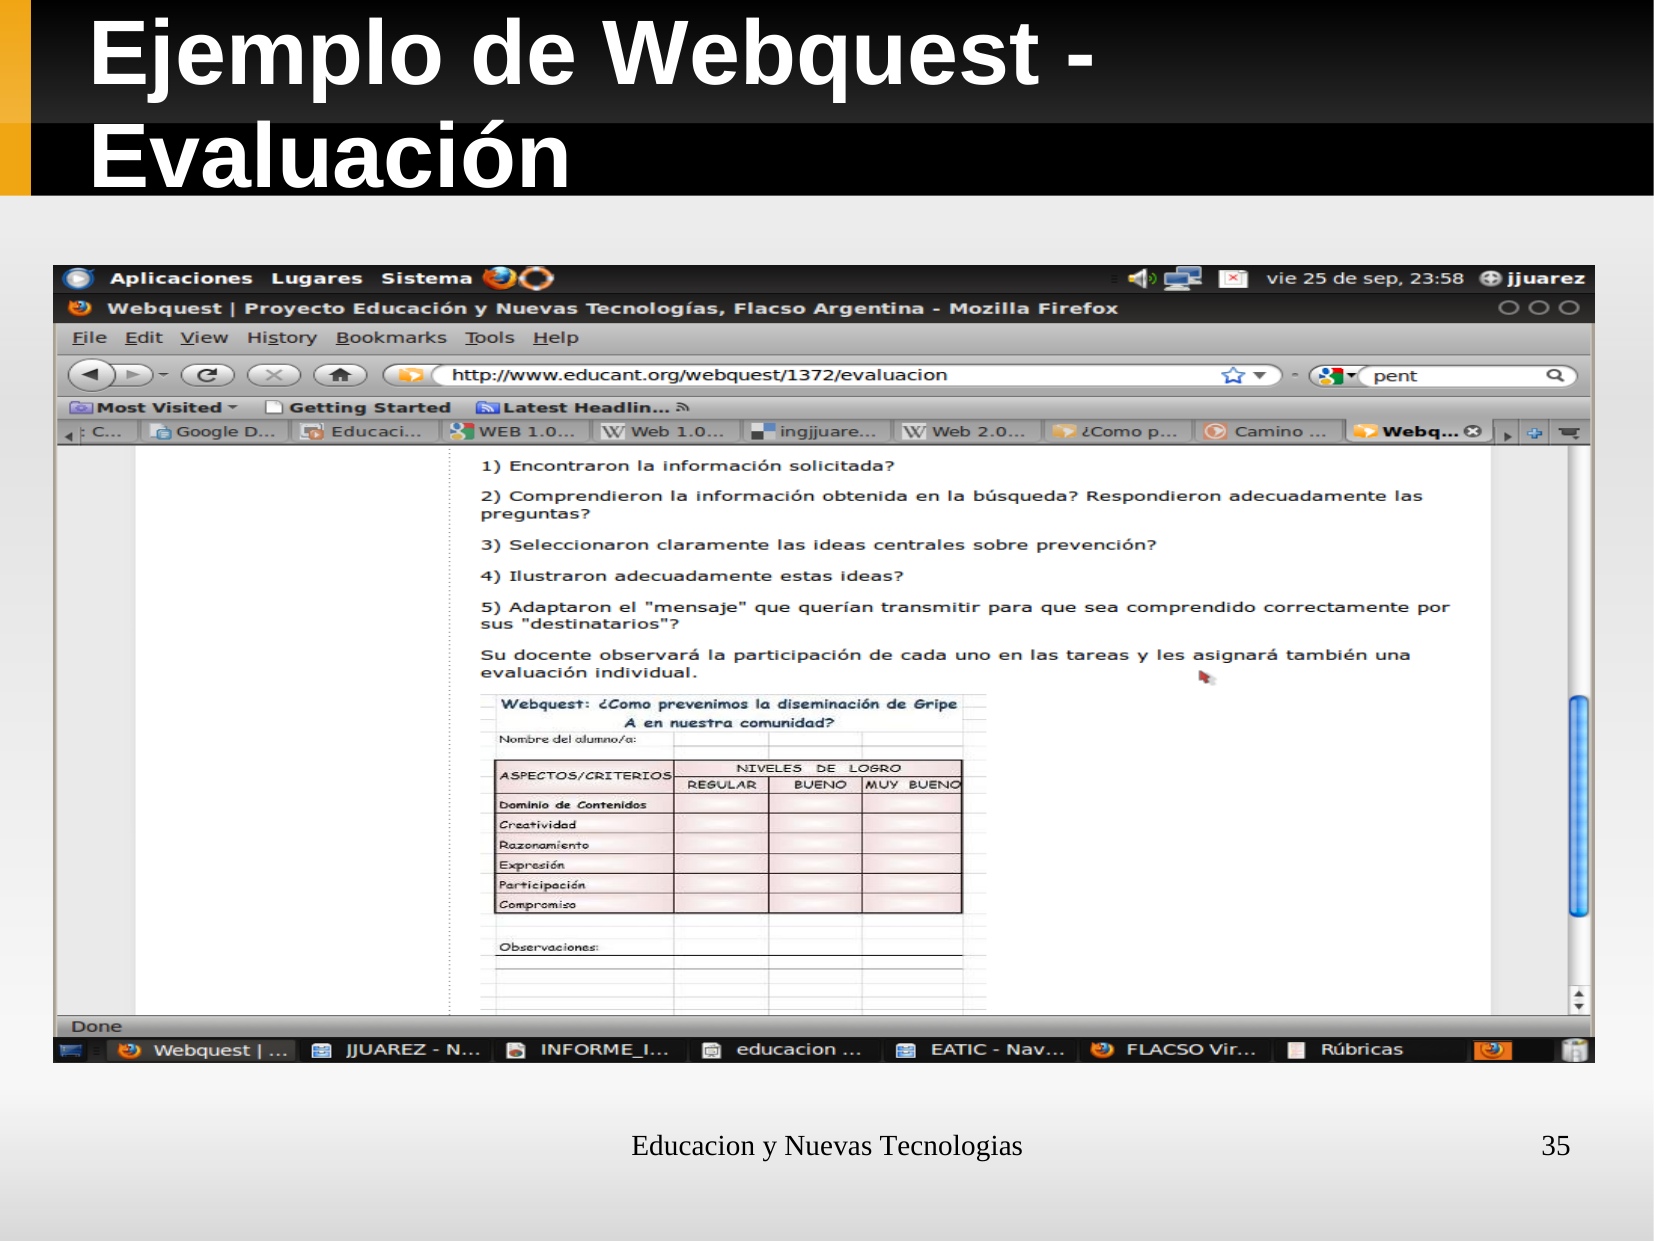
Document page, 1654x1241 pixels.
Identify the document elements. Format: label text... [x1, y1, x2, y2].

title Ejemplo de Webquest - Evaluación [88, 1, 1577, 207]
picture [0, 0, 1654, 1241]
